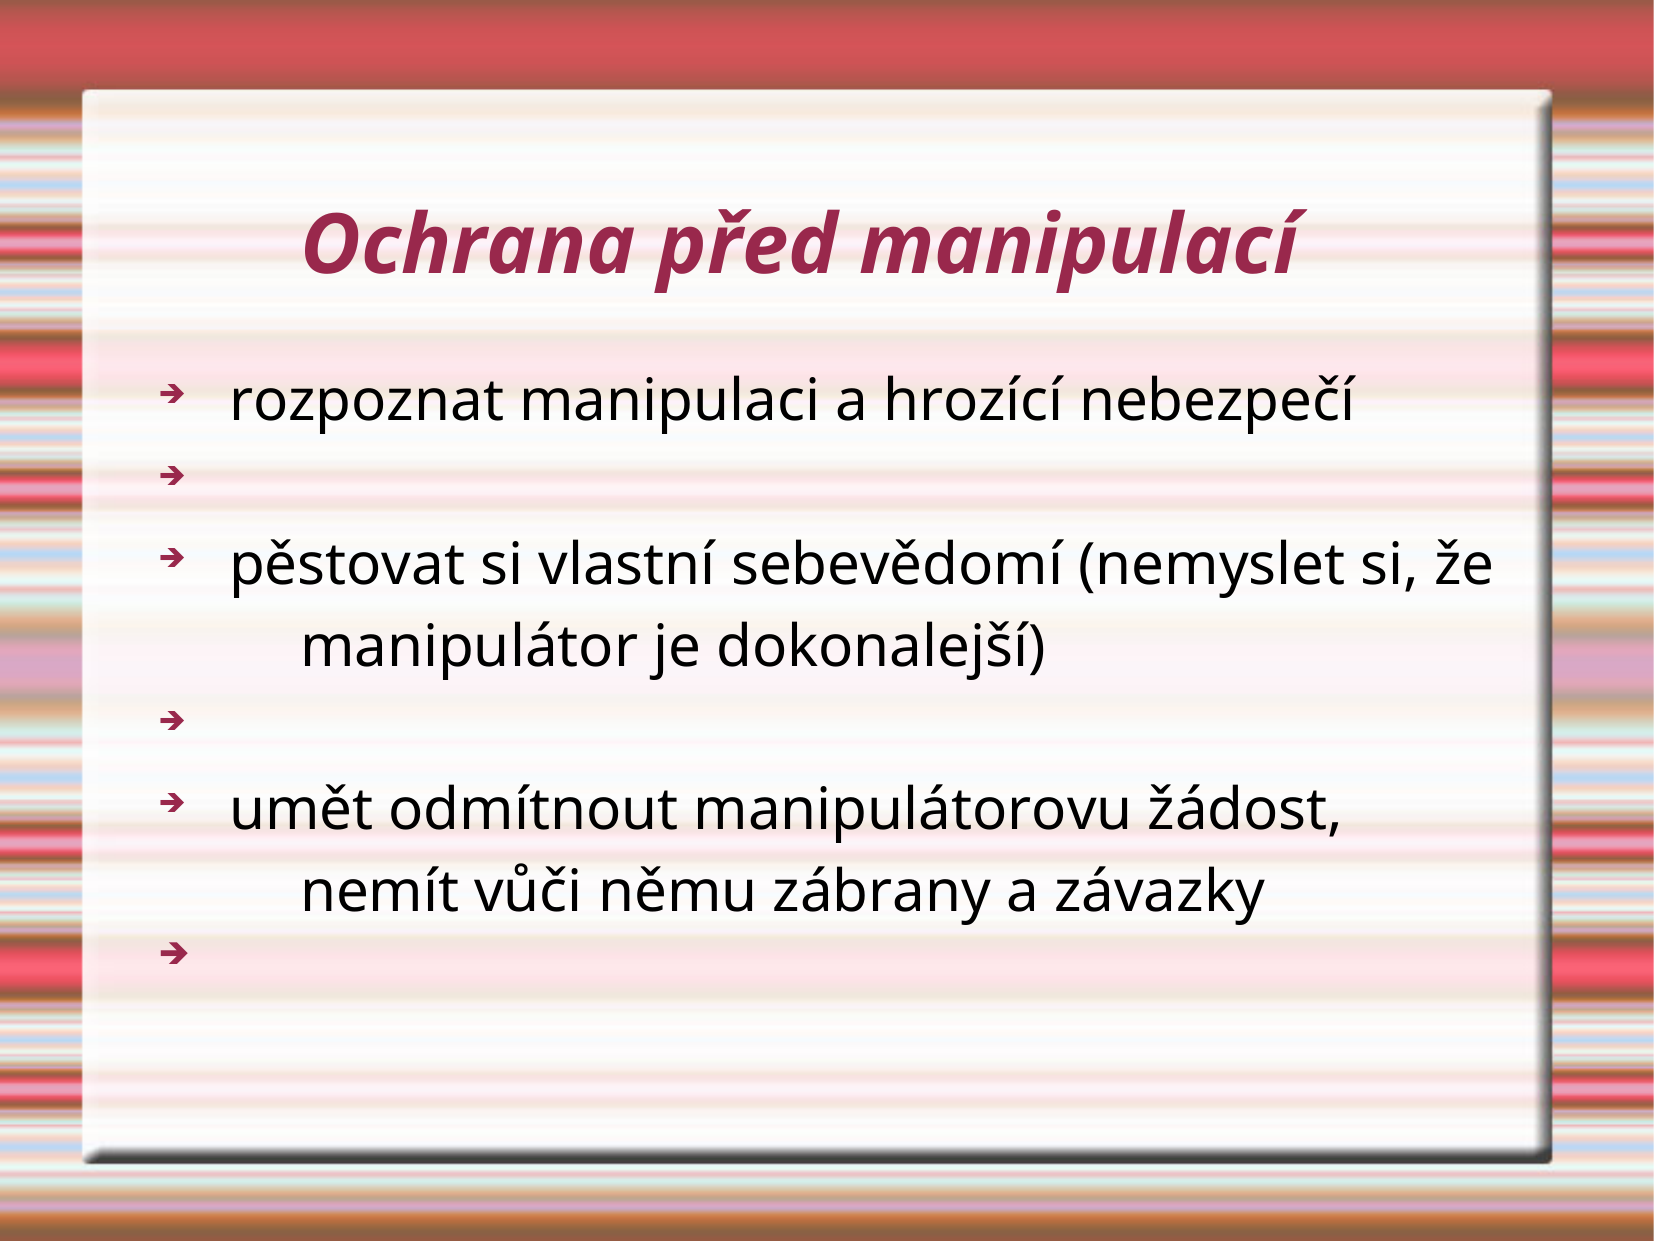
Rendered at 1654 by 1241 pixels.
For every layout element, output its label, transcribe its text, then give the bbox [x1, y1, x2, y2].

title Ochrana před manipulací [93, 138, 1506, 325]
list rozpoznat manipulaci a hrozící nebezpečí pěstovat si vlastní sebevědomí (nemyslet si, že manipulátor je dokonalejší) umět odmítnout manipulátorovu žádost, nemít vůči němu zábrany a závazky [134, 350, 1516, 1133]
